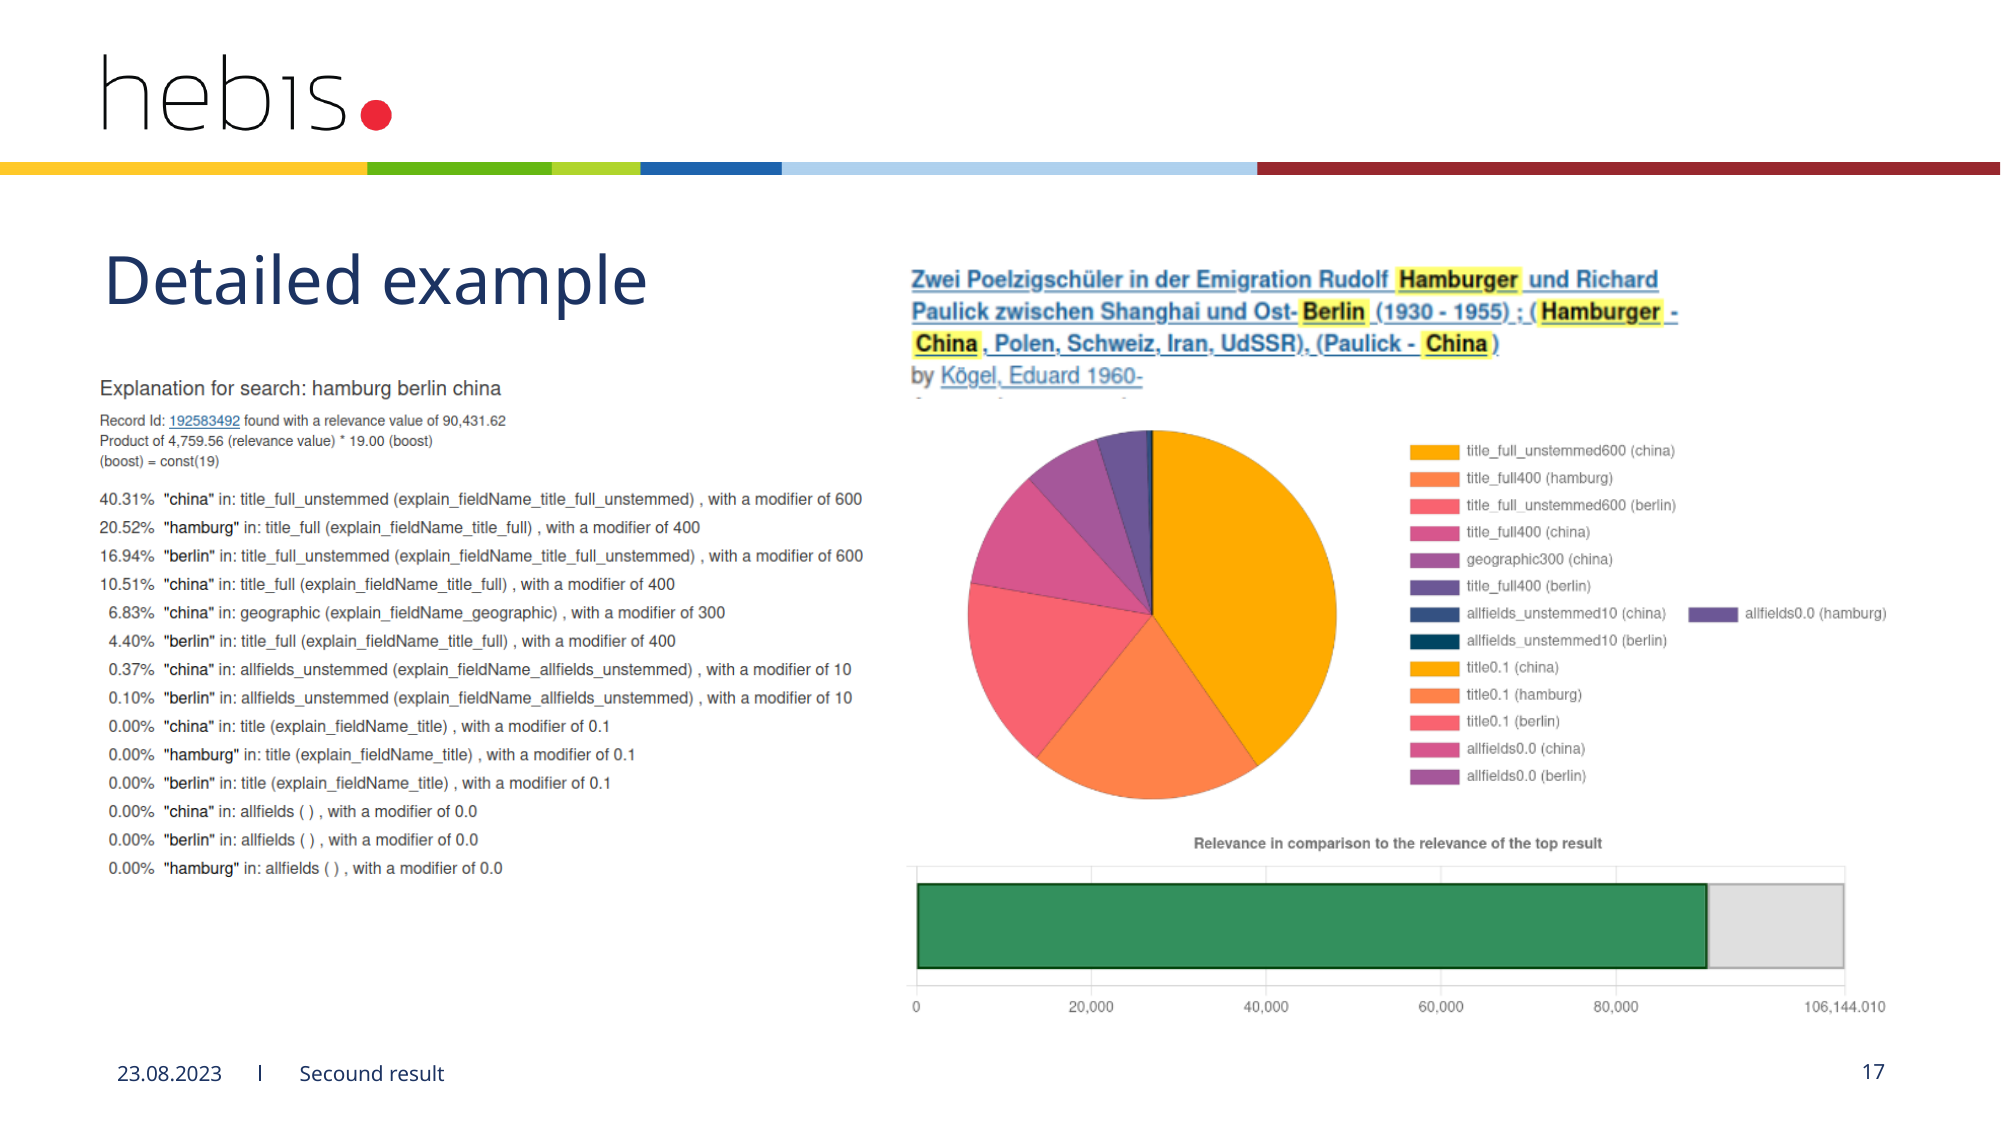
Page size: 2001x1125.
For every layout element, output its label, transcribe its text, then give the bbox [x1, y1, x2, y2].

picture [882, 428, 1961, 1043]
slide_number 23.08.2023 [102, 1042, 271, 1103]
picture [0, 0, 2001, 248]
list Detailed example [97, 242, 1581, 313]
footer Secound result [284, 1042, 1451, 1103]
picture [94, 373, 875, 880]
picture [907, 259, 1689, 399]
slide_number <number> [1694, 1043, 1900, 1103]
